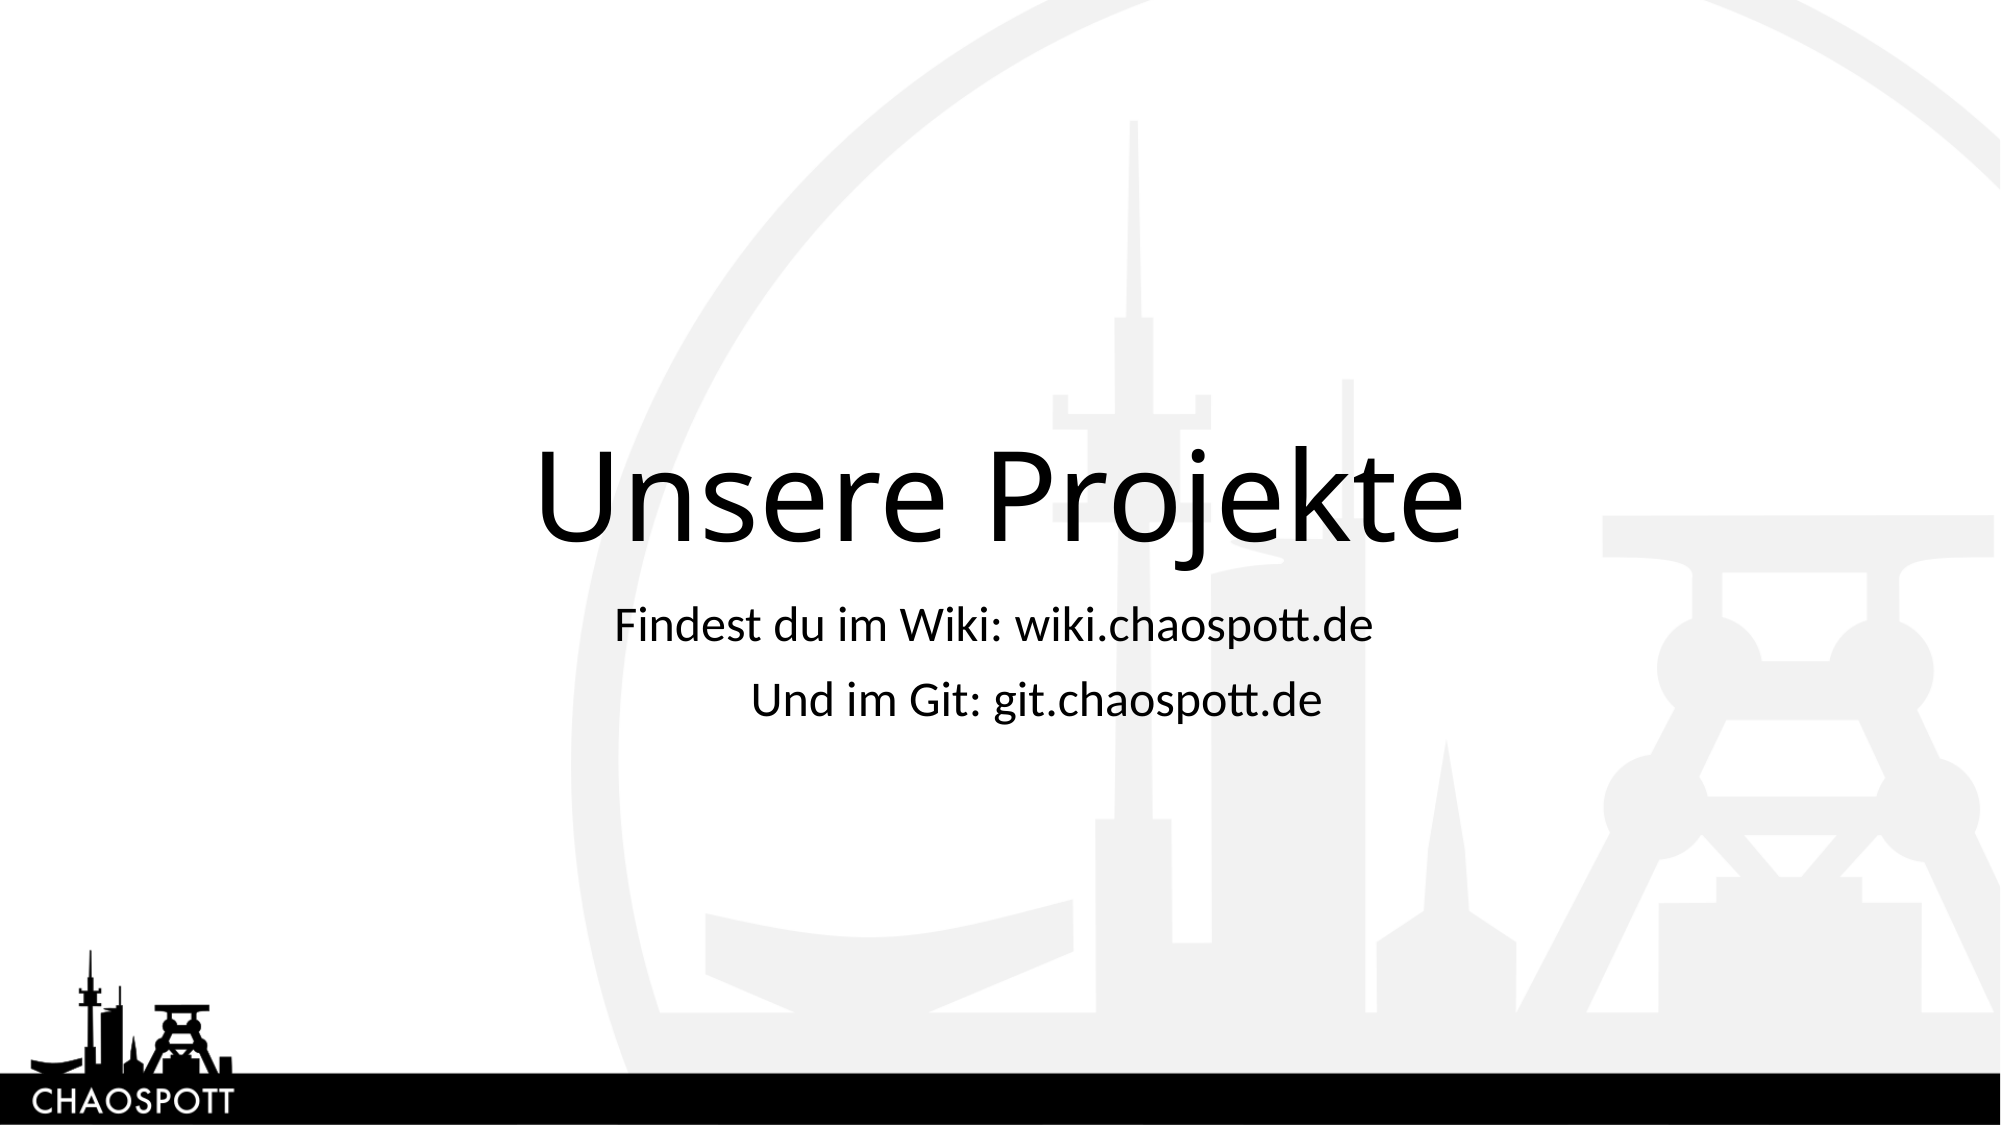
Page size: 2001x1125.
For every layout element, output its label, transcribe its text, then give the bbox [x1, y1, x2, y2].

title Unsere Projekte [249, 184, 1750, 576]
subtitle Findest du im Wiki: wiki.chaospott.de Und im Git: git.chaospott.de [249, 590, 1750, 863]
picture [0, 0, 2001, 1125]
